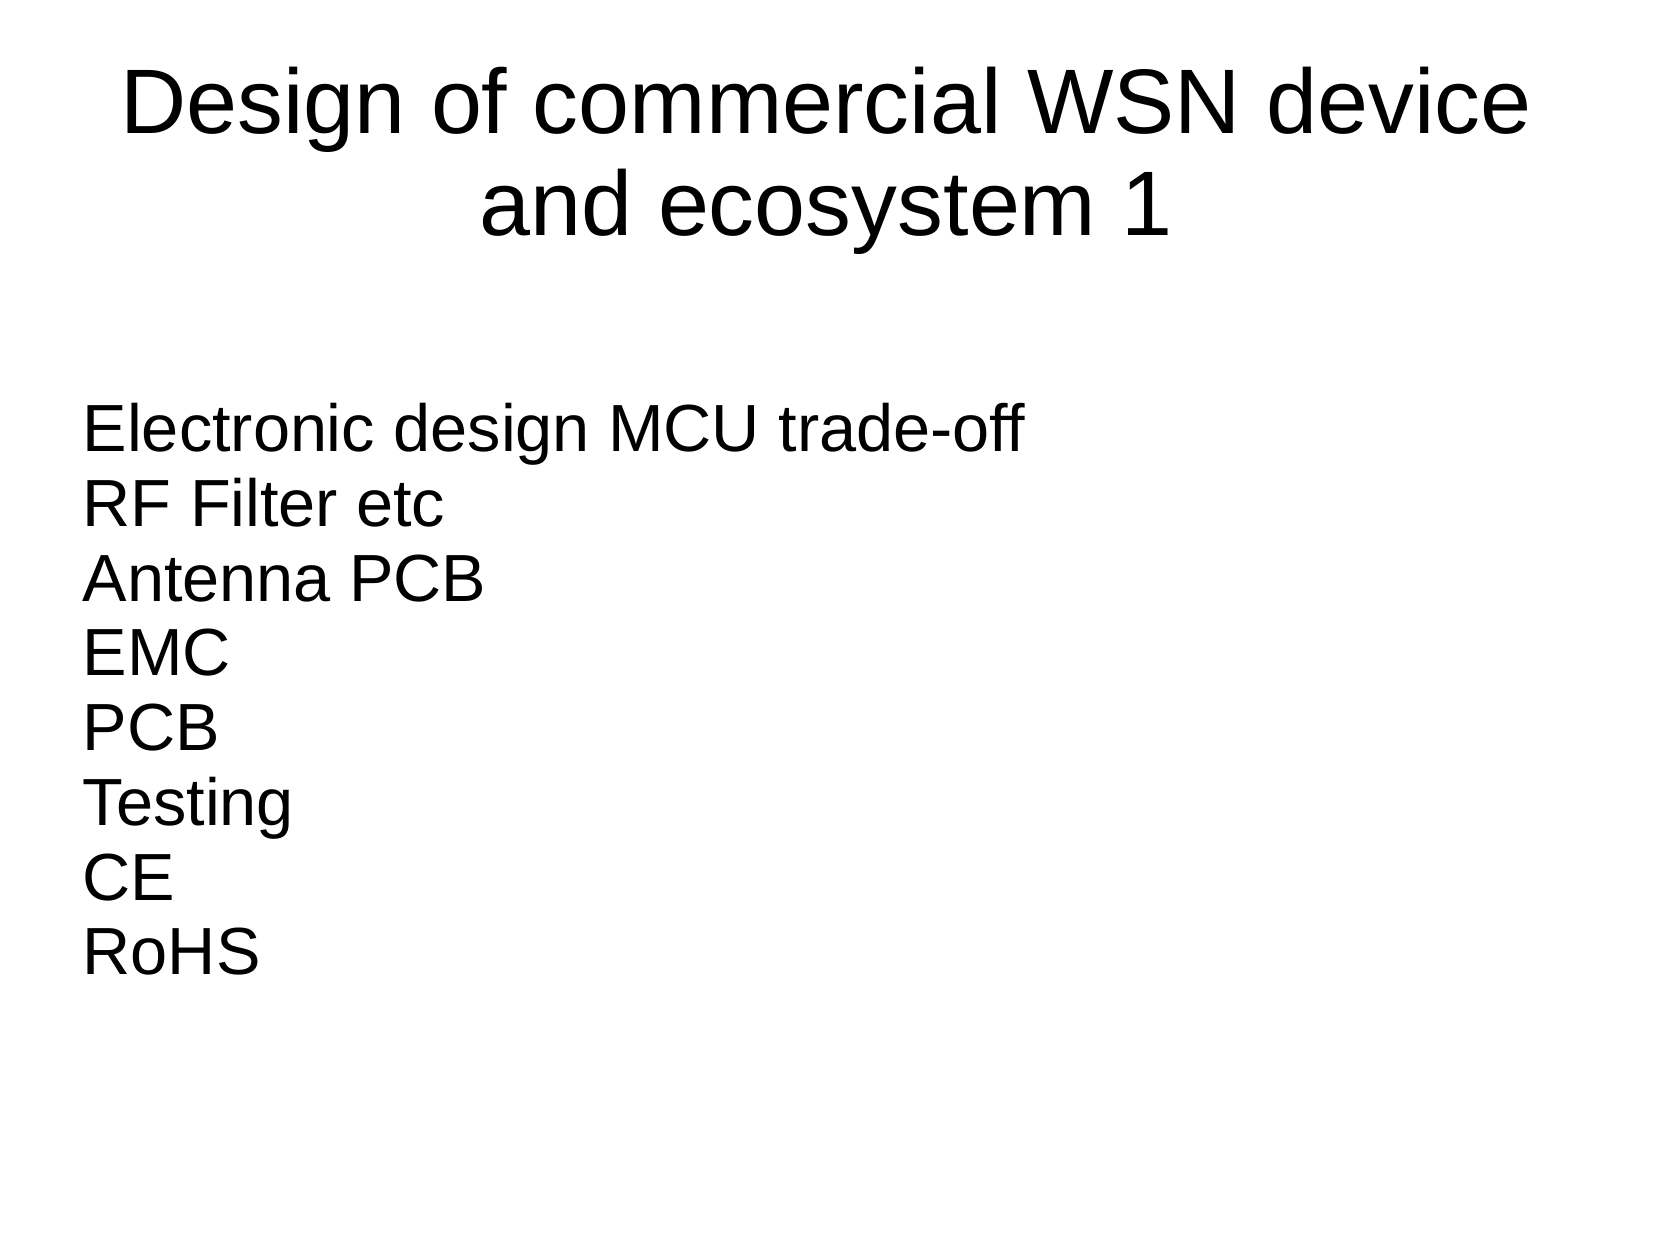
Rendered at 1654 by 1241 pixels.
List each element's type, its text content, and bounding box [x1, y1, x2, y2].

subtitle Electronic design MCU trade-off RF Filter etc Antenna PCB EMC PCB Testing CE RoHS [82, 315, 1538, 1141]
title Design of commercial WSN device and ecosystem 1 [82, 49, 1571, 257]
